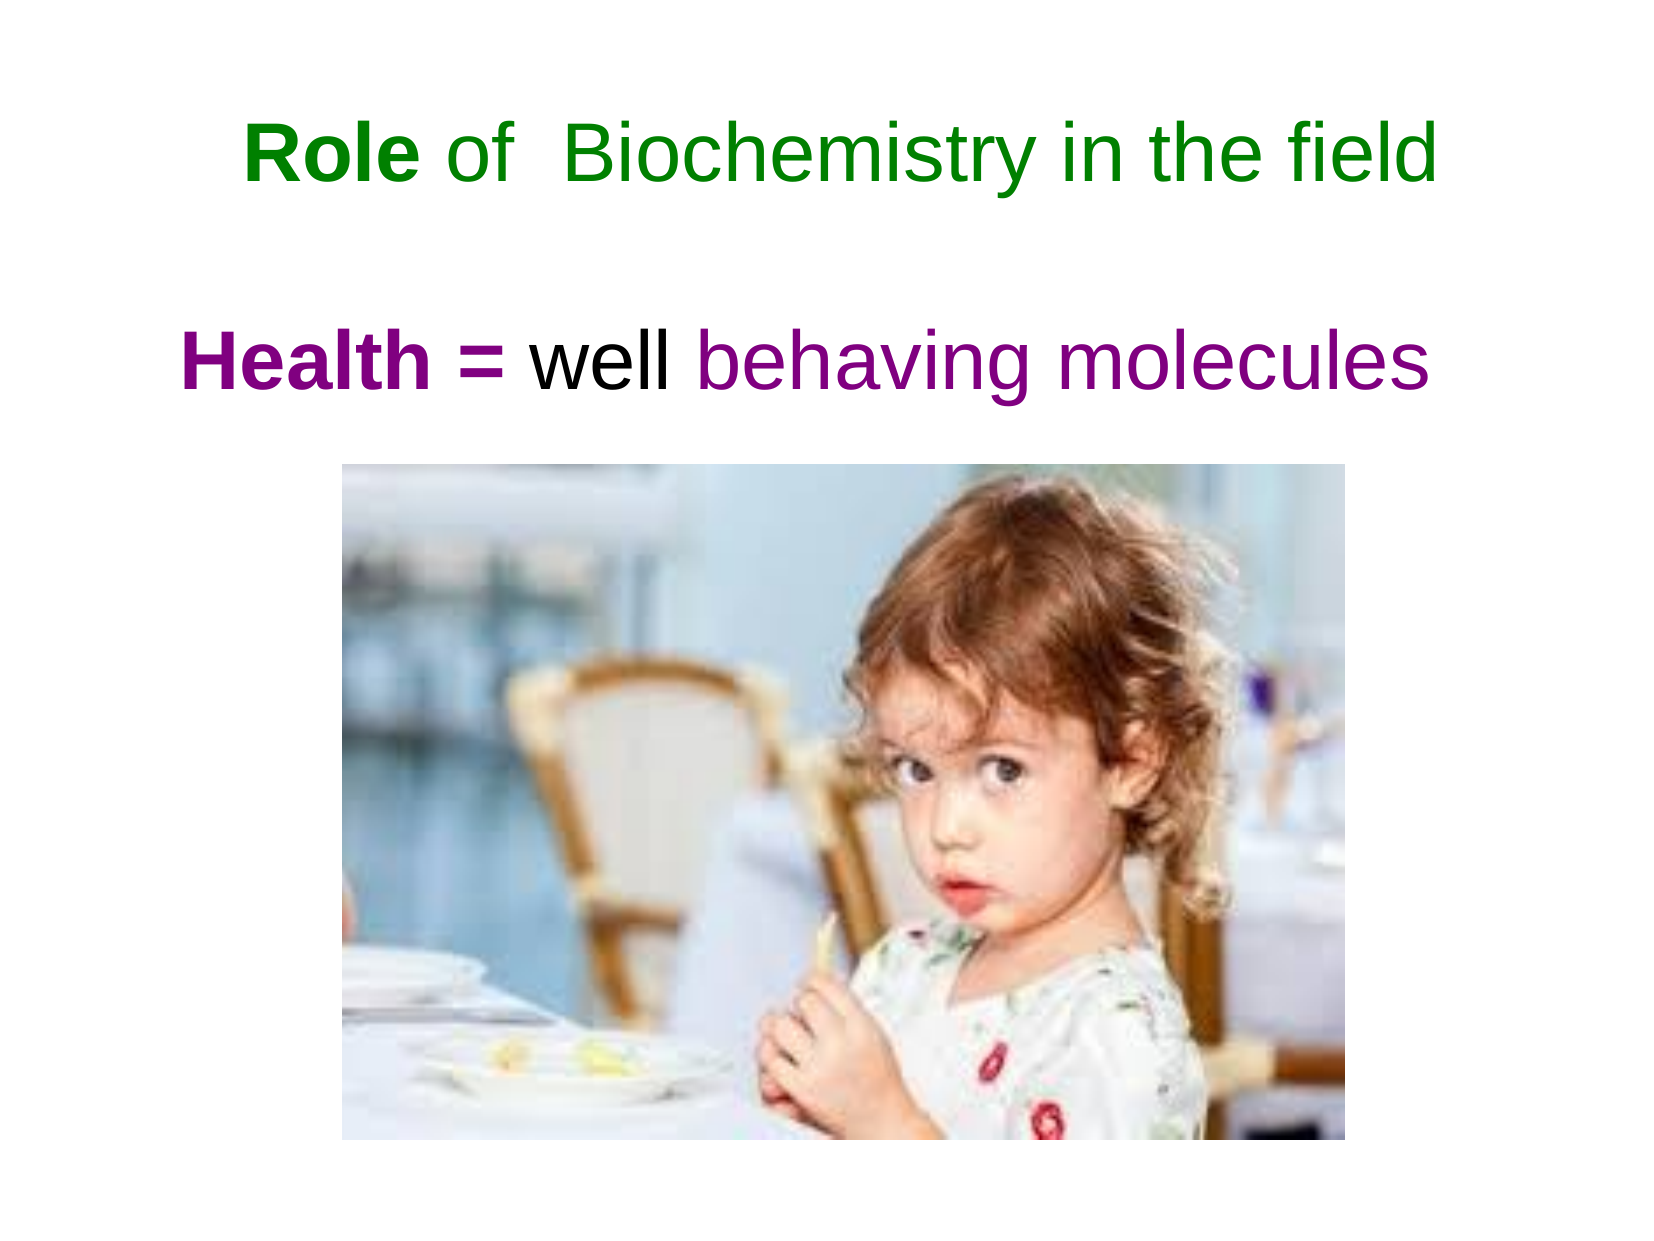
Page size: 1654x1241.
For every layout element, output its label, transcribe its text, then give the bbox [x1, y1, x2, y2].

text_box Health = well behaving molecules [165, 306, 1531, 415]
picture [342, 464, 1345, 1141]
title Role of Biochemistry in the field [82, 49, 1571, 257]
